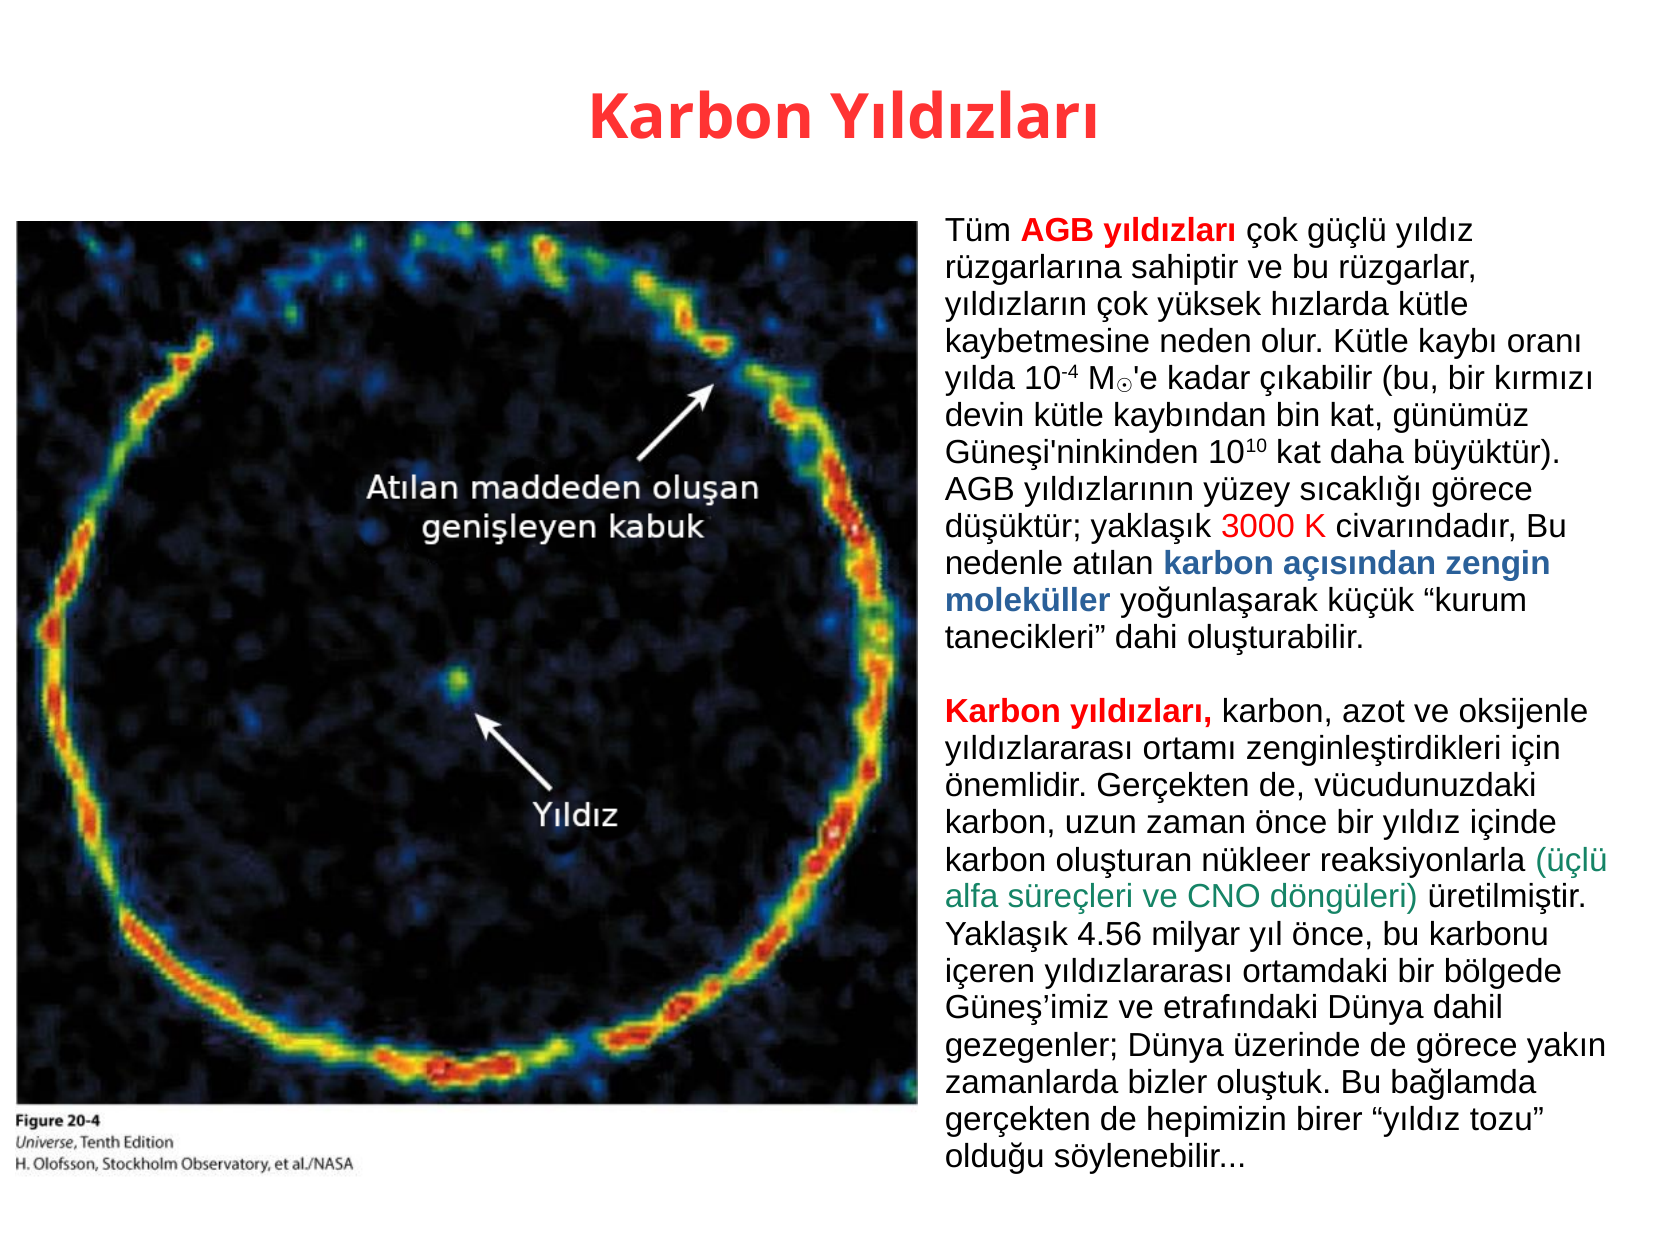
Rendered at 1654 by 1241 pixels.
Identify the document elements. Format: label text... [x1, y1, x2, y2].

text_box Tüm AGB yıldızları çok güçlü yıldız rüzgarlarına sahiptir ve bu rüzgarlar, yıldızların çok yüksek hızlarda kütle kaybetmesine neden olur. Kütle kaybı oranı yılda 10-4 M☉'e kadar çıkabilir (bu, bir kırmızı devin kütle kaybından bin kat, günümüz Güneşi'ninkinden 1010 kat daha büyüktür). AGB yıldızlarının yüzey sıcaklığı görece düşüktür; yaklaşık 3000 K civarındadır, Bu nedenle atılan karbon açısından zengin moleküller yoğunlaşarak küçük “kurum tanecikleri” dahi oluşturabilir. Karbon yıldızları, karbon, azot ve oksijenle yıldızlararası ortamı zenginleştirdikleri için önemlidir. Gerçekten de, vücudunuzdaki karbon, uzun zaman önce bir yıldız içinde karbon oluşturan nükleer reaksiyonlarla (üçlü alfa süreçleri ve CNO döngüleri) üretilmiştir. Yaklaşık 4.56 milyar yıl önce, bu karbonu içeren yıldızlararası ortamdaki bir bölgede Güneş’imiz ve etrafındaki Dünya dahil gezegenler; Dünya üzerinde de görece yakın zamanlarda bizler oluştuk. Bu bağlamda gerçekten de hepimizin birer “yıldız tozu” olduğu söylenebilir... [930, 204, 1636, 1182]
picture [15, 221, 918, 1182]
title Karbon Yıldızları [82, 47, 1571, 181]
